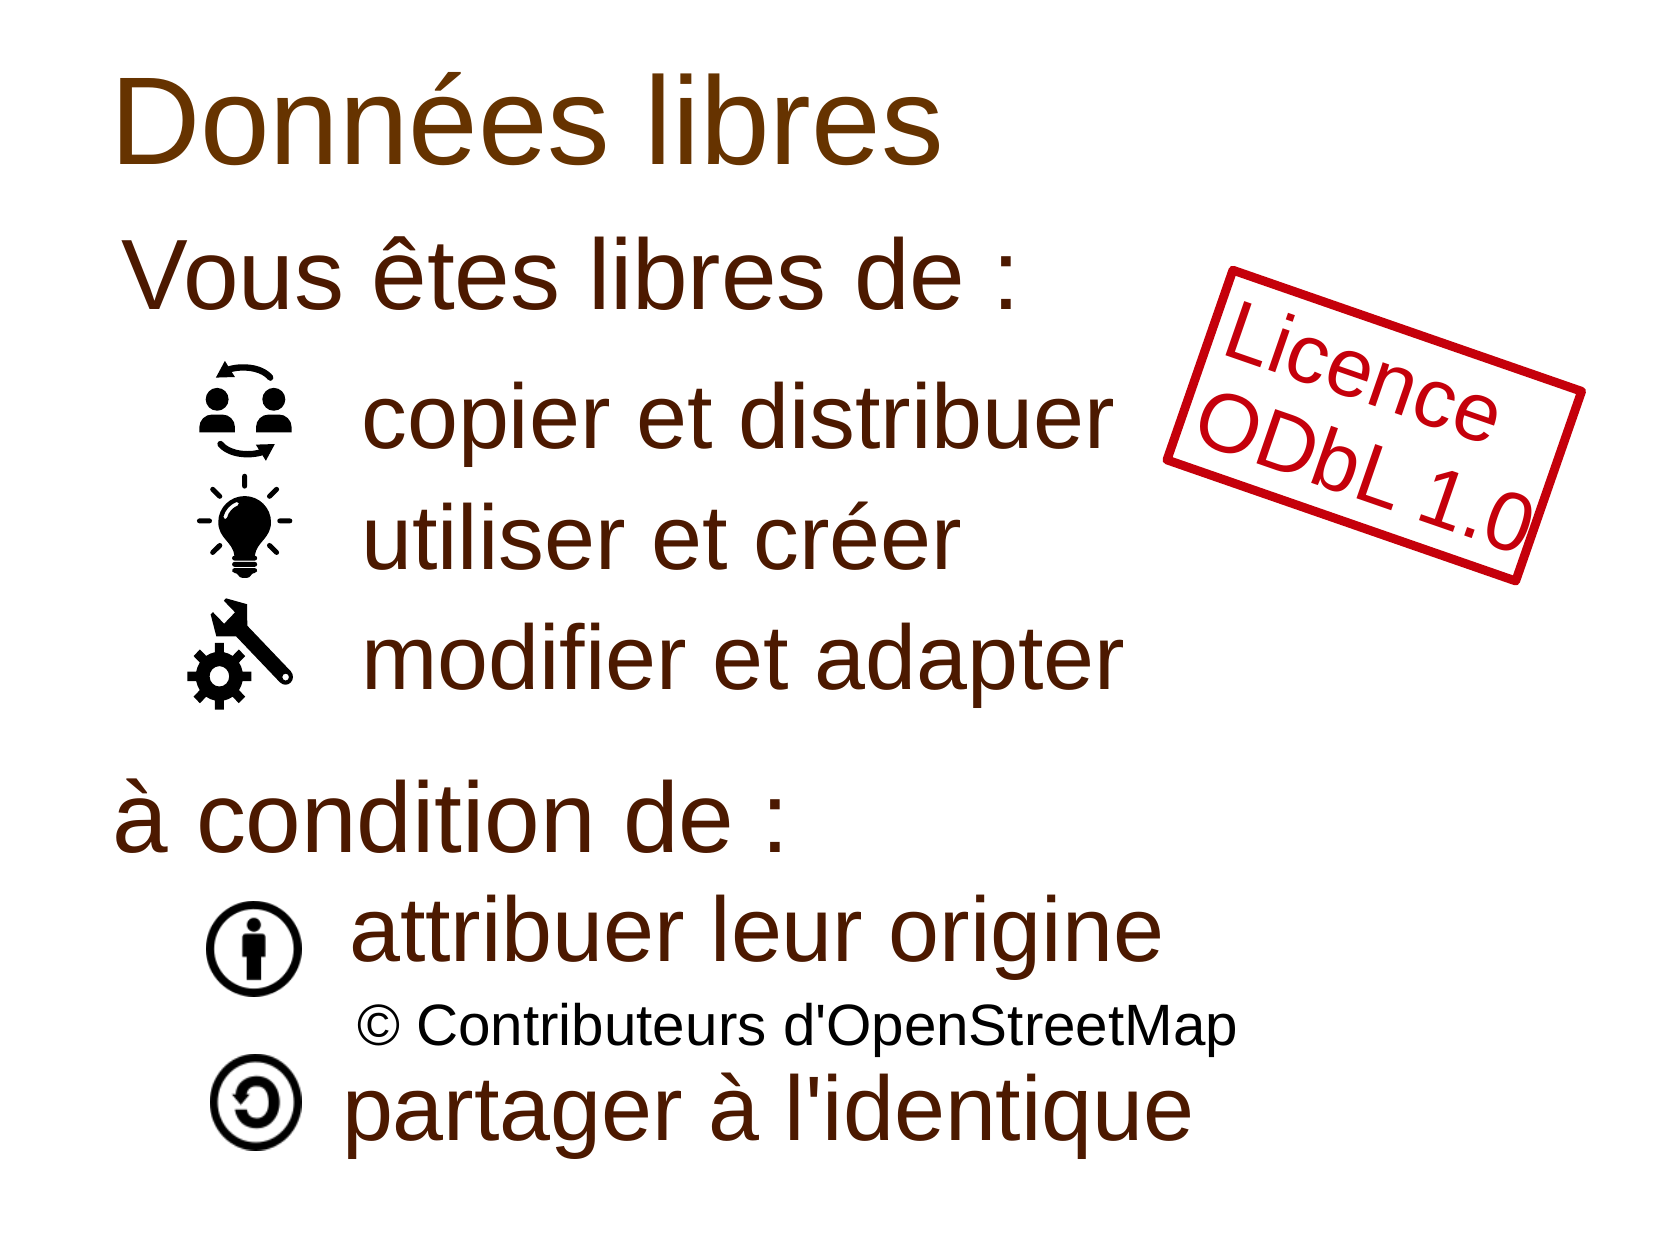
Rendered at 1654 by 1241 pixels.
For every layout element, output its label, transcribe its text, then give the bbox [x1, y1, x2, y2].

text_box Licence ODbL 1.0 [1174, 277, 1575, 575]
text_box copier et distribuer utiliser et créer modifier et adapter [346, 358, 1351, 756]
picture [210, 1054, 302, 1151]
picture [187, 598, 293, 710]
title Données libres [110, 40, 1546, 201]
text_box attribuer leur origine © Contributeurs d'OpenStreetMap partager à l'identique [301, 871, 1531, 1241]
list à condition de : [41, 762, 1531, 893]
text_box Licence ODbL 1.0 [1521, 392, 1595, 586]
list Vous êtes libres de : [51, 218, 1540, 354]
picture [186, 353, 303, 582]
picture [206, 901, 302, 997]
